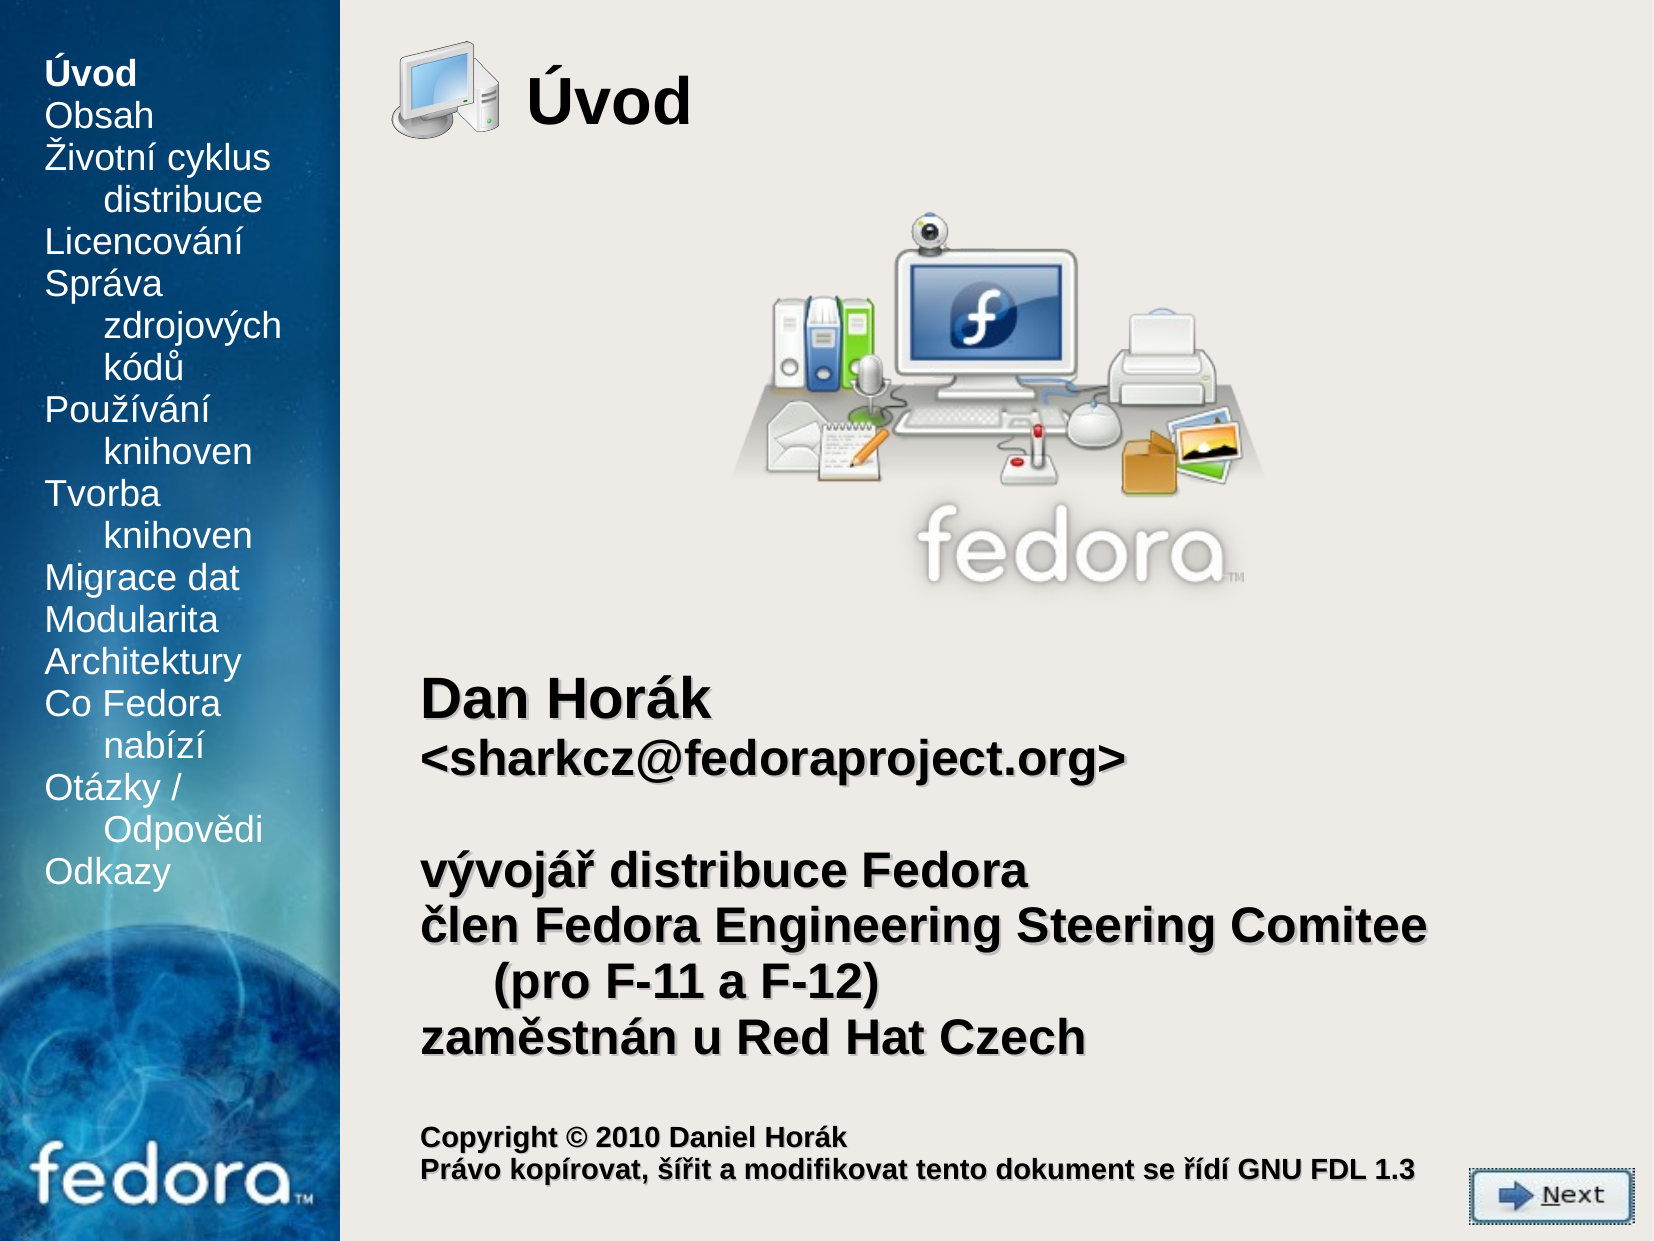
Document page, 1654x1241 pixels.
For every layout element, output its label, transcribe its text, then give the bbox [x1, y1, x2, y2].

text_box Dan Horák <sharkcz@fedoraproject.org> vývojář distribuce Fedora člen Fedora Engineering Steering Comitee (pro F-11 a F-12) zaměstnán u Red Hat Czech Copyright © 2010 Daniel Horák Právo kopírovat, šířit a modifikovat tento dokument se řídí GNU FDL 1.3 [405, 657, 1622, 1194]
text_box Úvod Obsah Životní cyklus distribuce Licencování Správa zdrojových kódů Používání knihoven Tvorba knihoven Migrace dat Modularita Architektury Co Fedora nabízí Otázky / Odpovědi Odkazy [29, 45, 327, 901]
picture [0, 0, 1654, 1241]
text_box Úvod [511, 56, 1316, 147]
